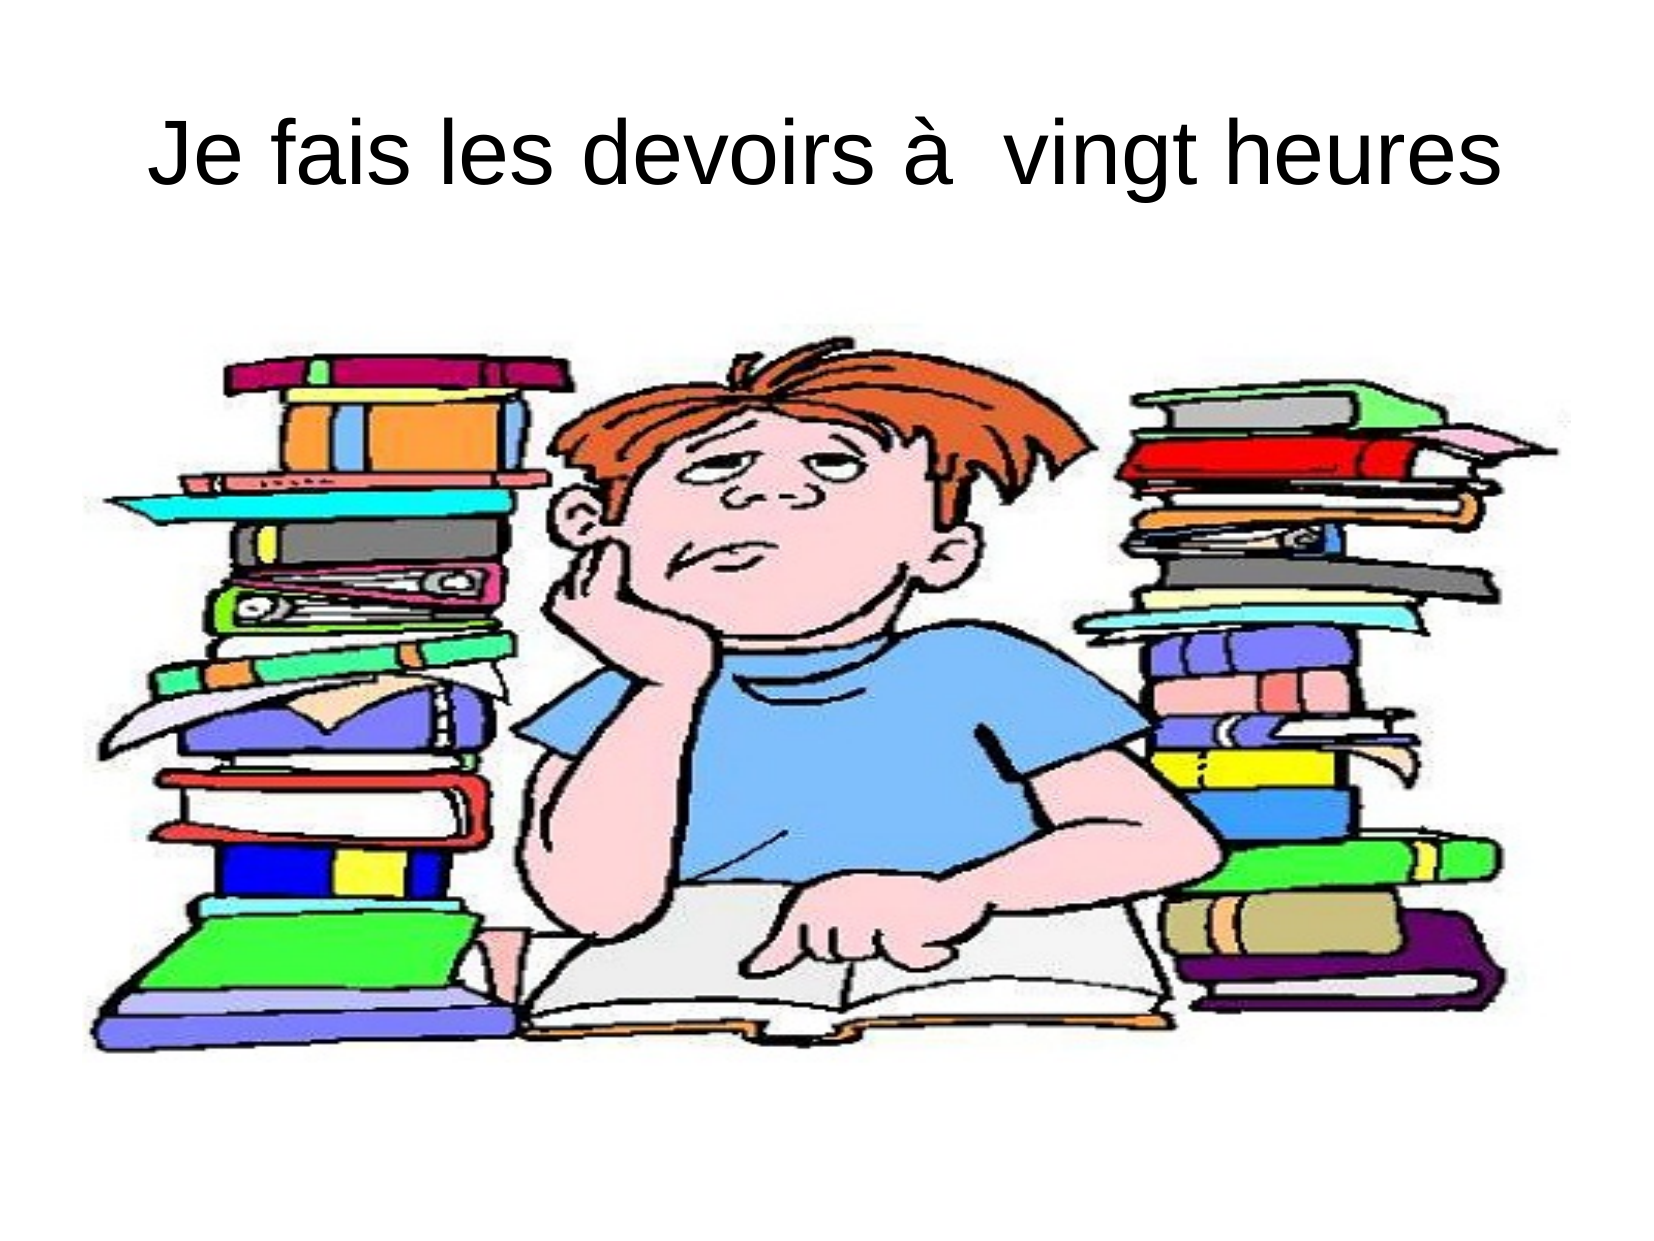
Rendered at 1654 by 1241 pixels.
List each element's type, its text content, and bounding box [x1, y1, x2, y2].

title Je fais les devoirs à vingt heures [82, 49, 1571, 257]
picture [82, 290, 1571, 1109]
